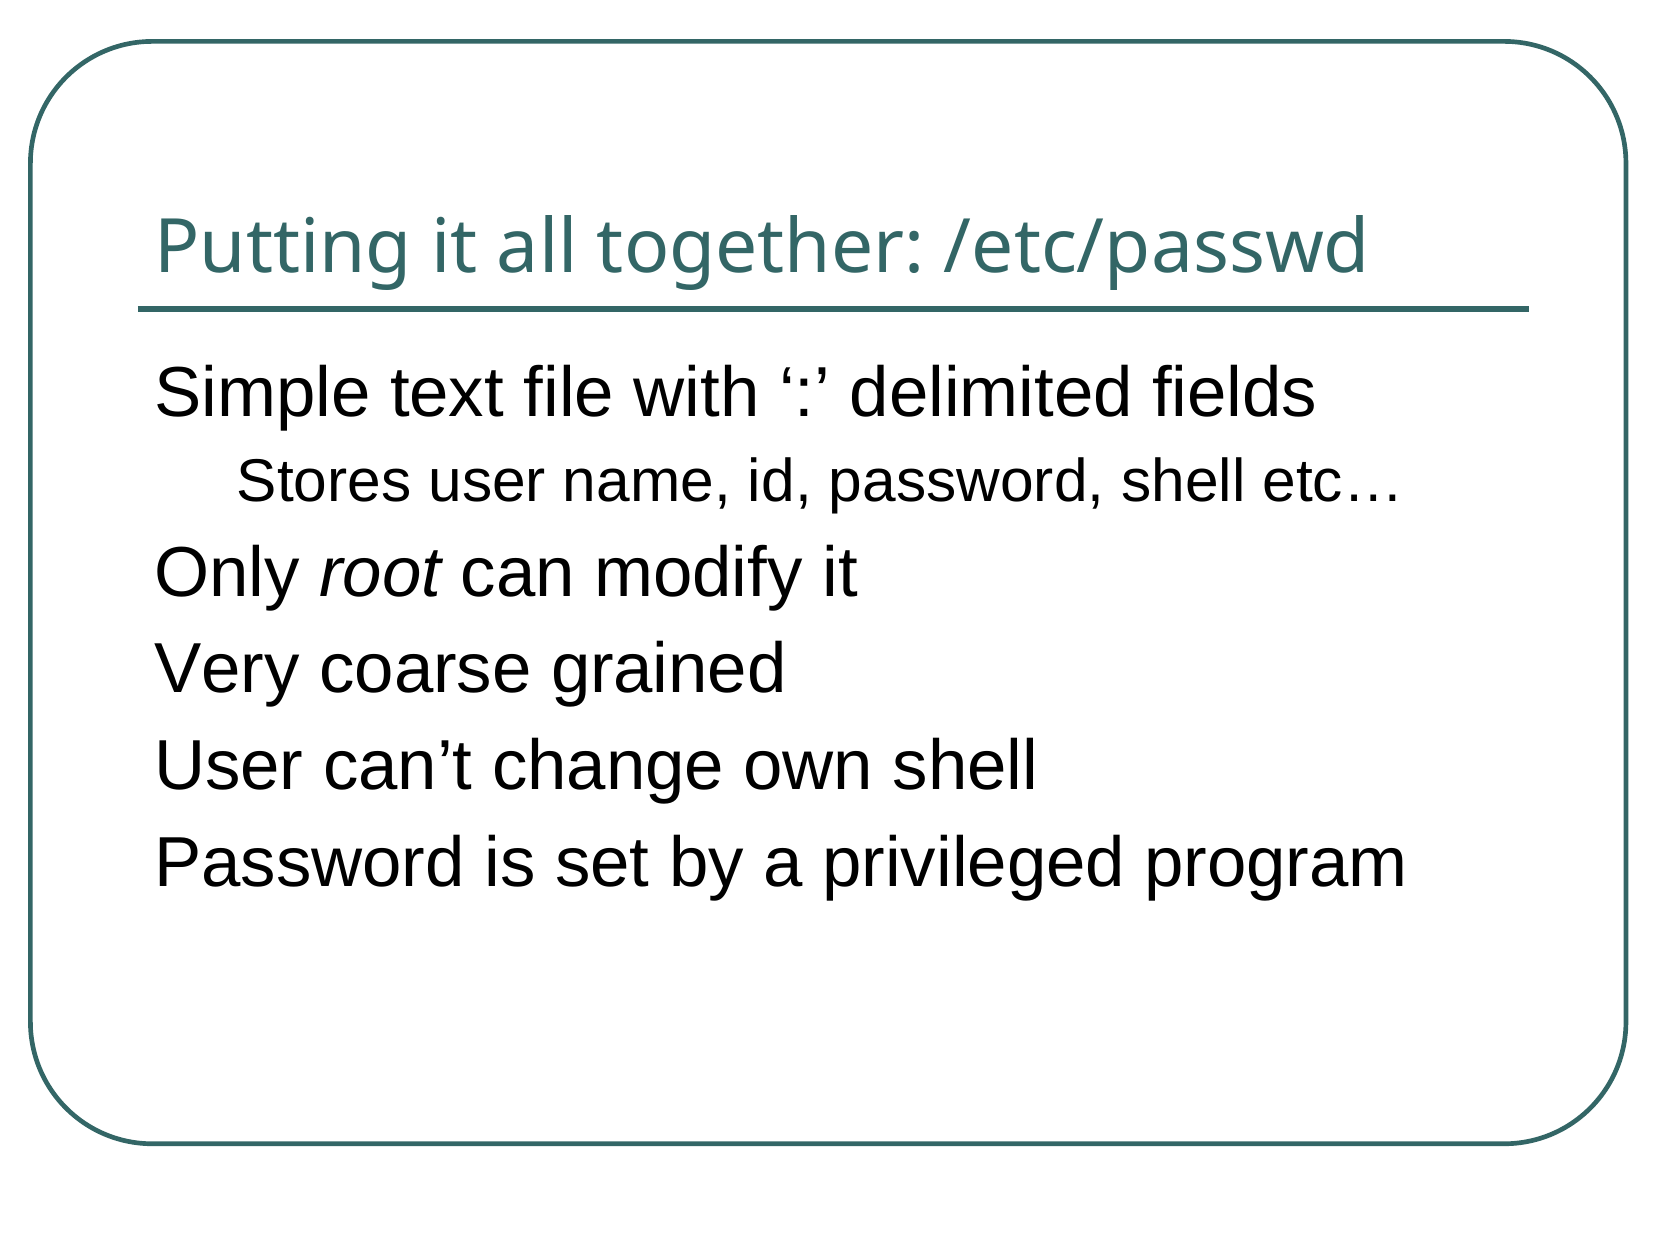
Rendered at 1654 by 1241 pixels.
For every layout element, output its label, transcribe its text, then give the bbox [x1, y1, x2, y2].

list Simple text file with ‘:’ delimited fields Stores user name, id, password, shell etc… Only root can modify it Very coarse grained User can’t change own shell Password is set by a privileged program [137, 344, 1530, 1075]
title Putting it all together: /etc/passwd [137, 96, 1530, 304]
